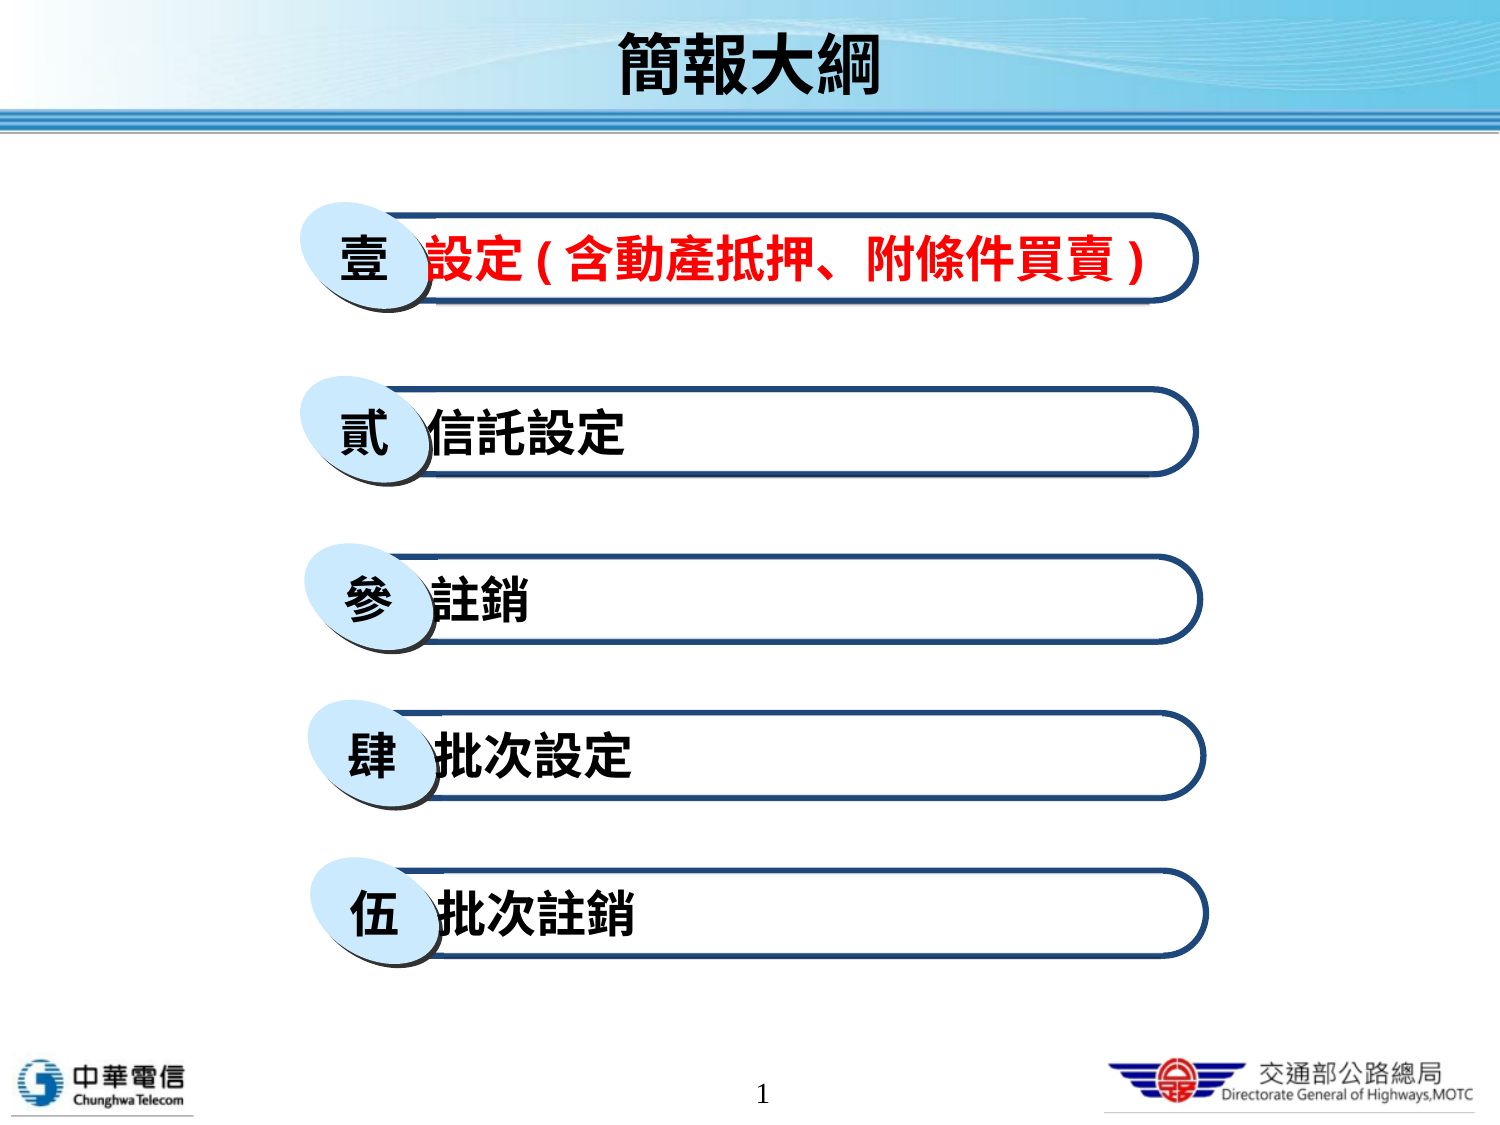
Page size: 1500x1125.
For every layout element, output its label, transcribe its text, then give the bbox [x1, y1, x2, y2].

text_box 壹 設定(含動產抵押、附條件買賣) [339, 227, 1176, 288]
text_box [307, 699, 442, 811]
text_box 簡報大綱 [616, 22, 905, 103]
text_box [300, 202, 1196, 313]
picture [444, 872, 1163, 957]
text_box 貳 信託設定 [339, 400, 676, 461]
text_box 伍 批次註銷 [349, 882, 686, 943]
text_box 1 [755, 1070, 794, 1110]
picture [442, 713, 1162, 799]
text_box [300, 375, 1196, 487]
picture [1104, 1051, 1478, 1112]
text_box 肆 批次設定 [347, 724, 684, 785]
picture [436, 391, 1153, 475]
picture [436, 217, 1153, 227]
picture [0, 0, 1500, 132]
text_box 參 註銷 [343, 568, 581, 629]
text_box [304, 543, 1201, 655]
picture [11, 1051, 197, 1116]
picture [438, 557, 1159, 643]
text_box [1162, 713, 1204, 798]
text_box [310, 857, 1207, 969]
picture [436, 288, 1153, 303]
